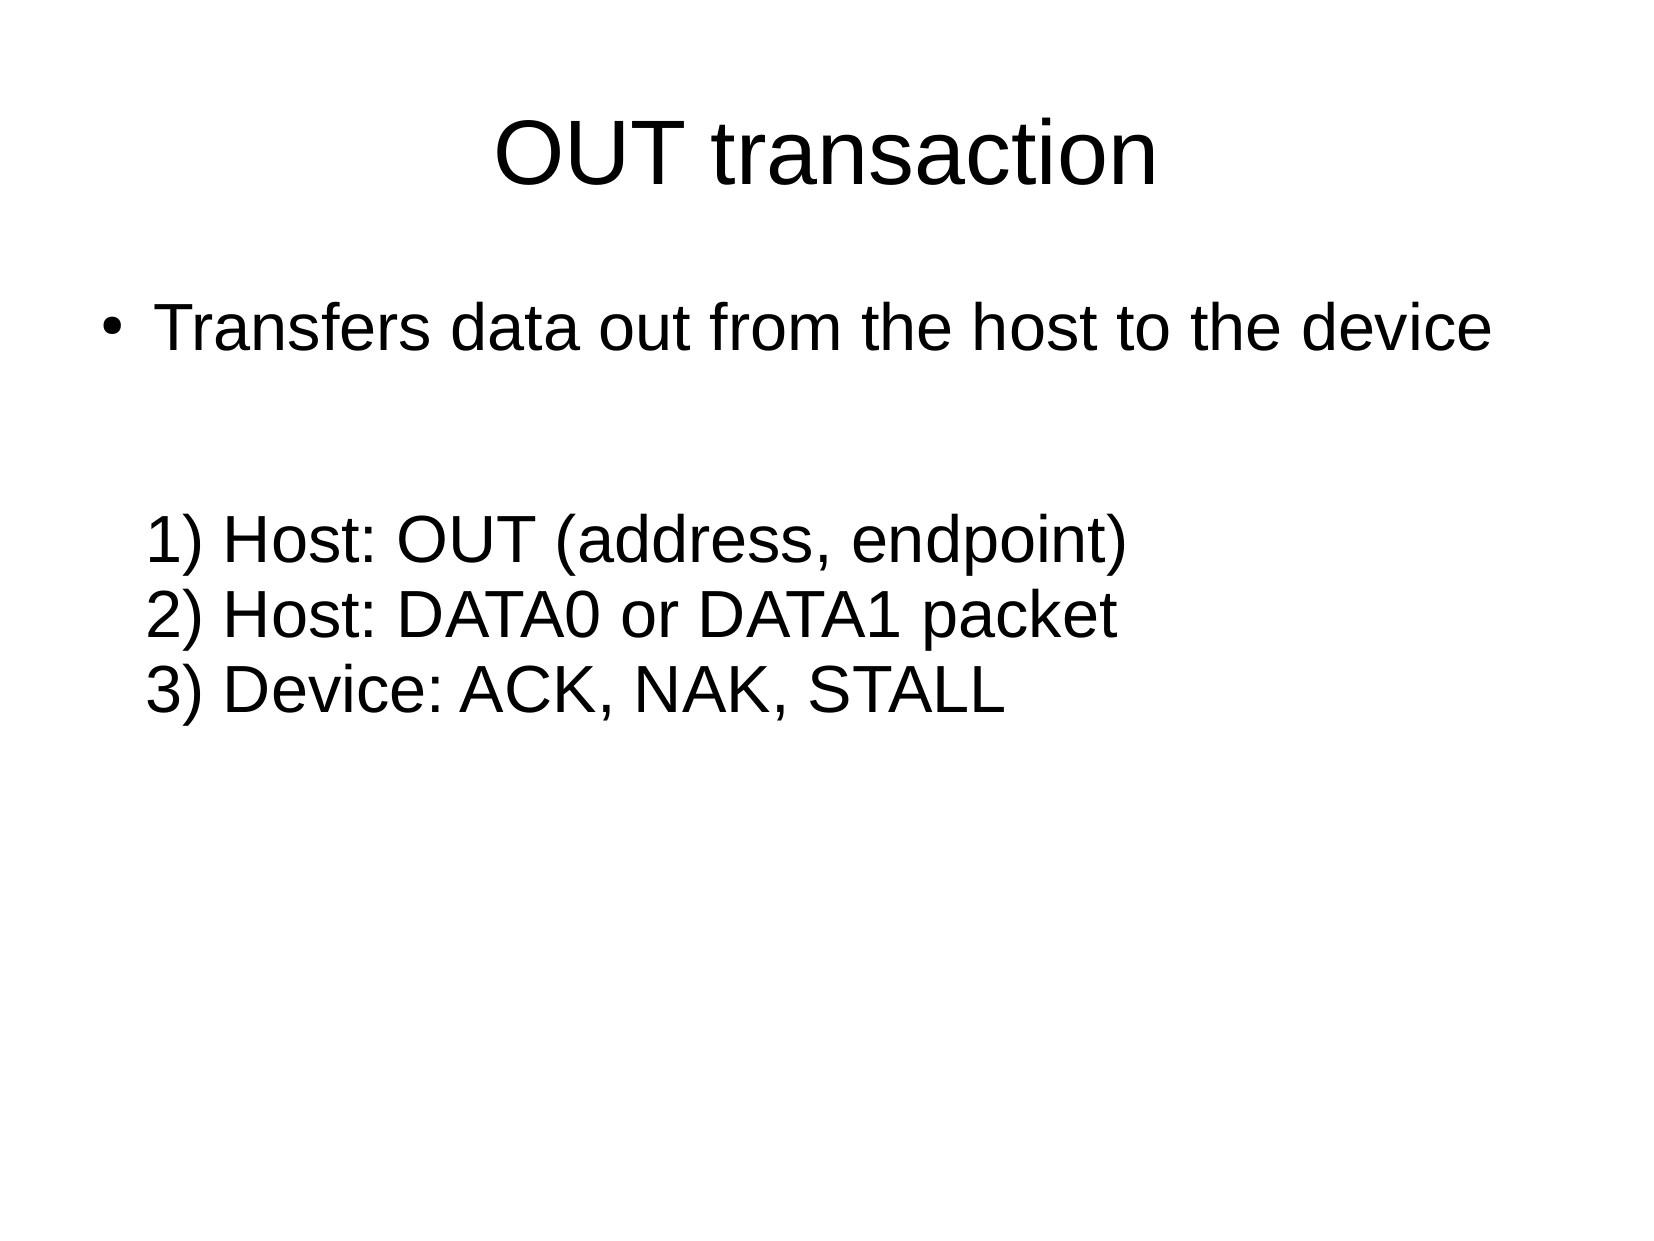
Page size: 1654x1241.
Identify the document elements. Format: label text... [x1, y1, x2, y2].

list Transfers data out from the host to the device [82, 290, 1571, 1010]
text_box Host: OUT (address, endpoint) Host: DATA0 or DATA1 packet Device: ACK, NAK, STALL [112, 495, 1471, 856]
title OUT transaction [82, 49, 1571, 257]
